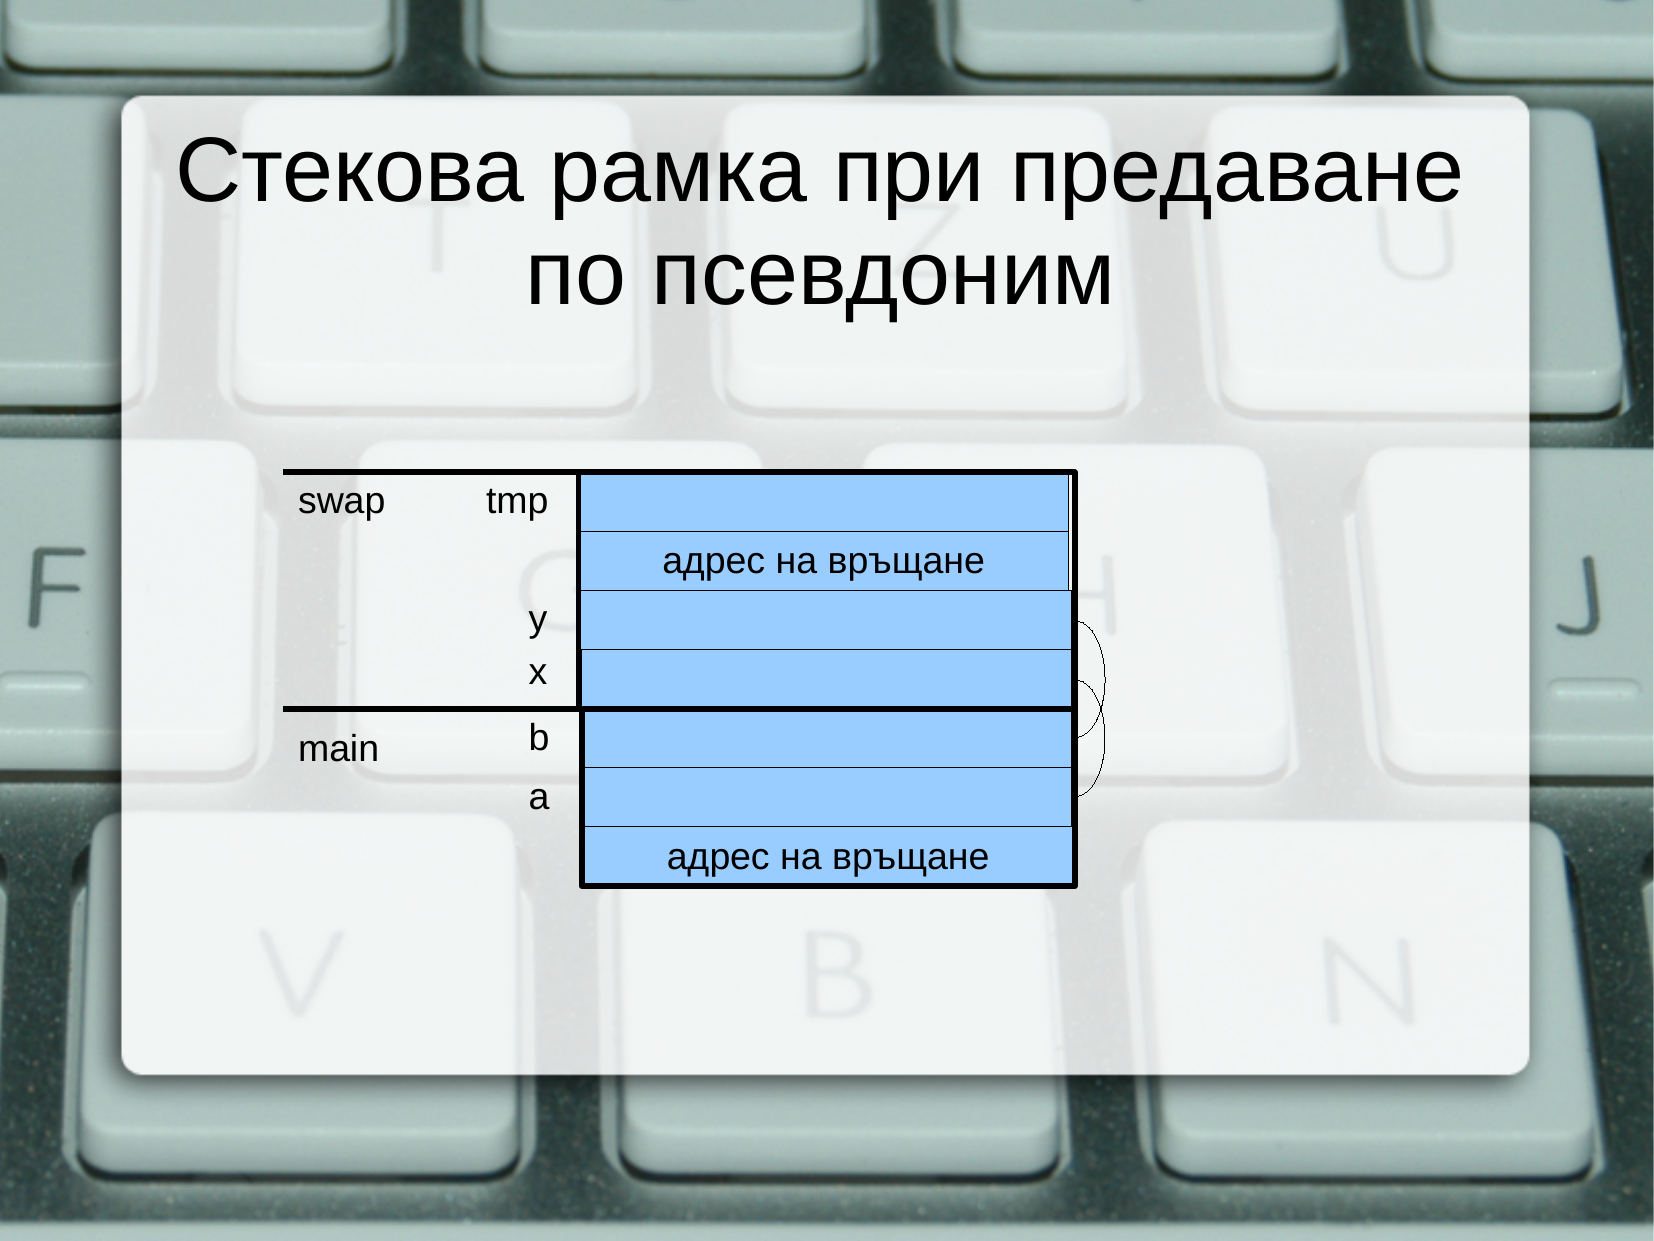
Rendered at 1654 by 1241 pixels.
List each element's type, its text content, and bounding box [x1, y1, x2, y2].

text_box b [513, 712, 573, 766]
text_box main [283, 720, 395, 778]
text_box x [513, 643, 573, 701]
text_box a [513, 767, 573, 825]
text_box tmp [471, 475, 564, 530]
text_box [581, 475, 1069, 531]
text_box адрес на връщане [585, 826, 1072, 883]
text_box [585, 712, 1072, 826]
text_box [581, 590, 1072, 706]
title Стекова рамка при предаване по псевдоним [135, 117, 1506, 325]
picture [0, 0, 1654, 1241]
text_box y [513, 590, 562, 662]
text_box адрес на връщане [581, 531, 1069, 590]
text_box swap [283, 472, 401, 530]
